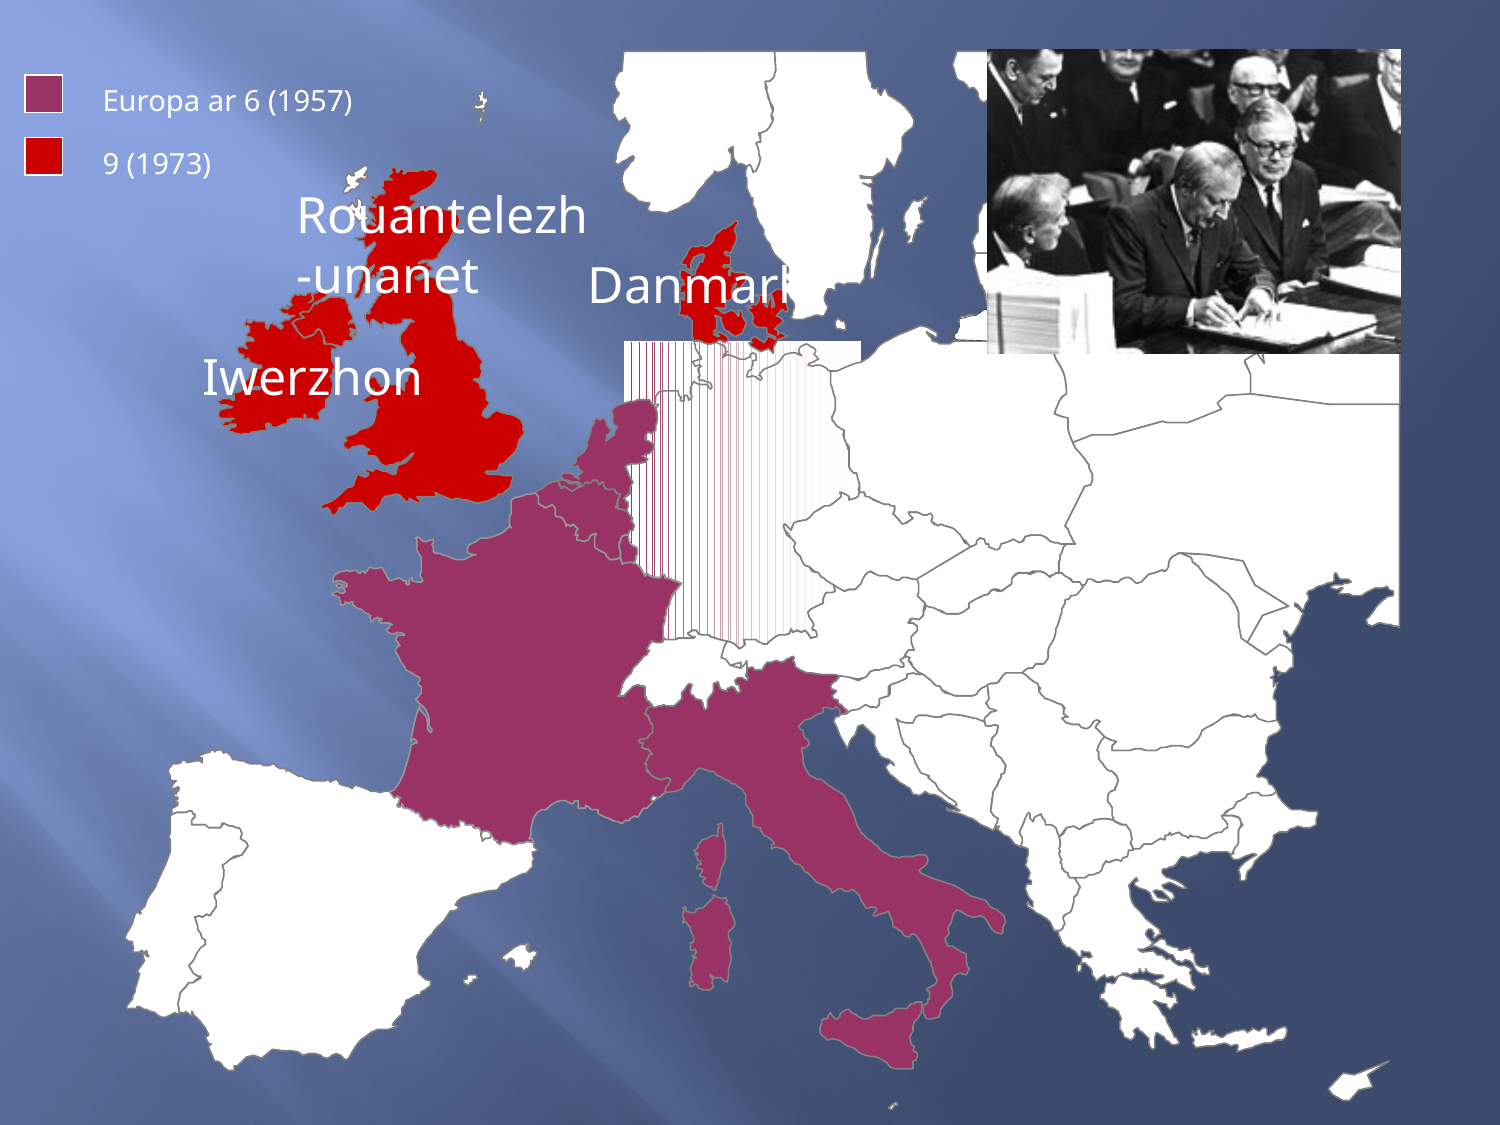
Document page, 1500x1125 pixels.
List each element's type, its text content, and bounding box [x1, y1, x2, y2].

text_box Danmark [572, 245, 848, 321]
text_box Rouantelezh-unanet [281, 175, 619, 312]
text_box [25, 137, 62, 175]
chart [105, 50, 1420, 1125]
text_box [25, 75, 62, 112]
text_box Iwerzhon [187, 337, 451, 413]
picture [987, 50, 1401, 354]
text_box 9 (1973) [87, 137, 276, 188]
text_box Europa ar 6 (1957) [87, 75, 401, 126]
